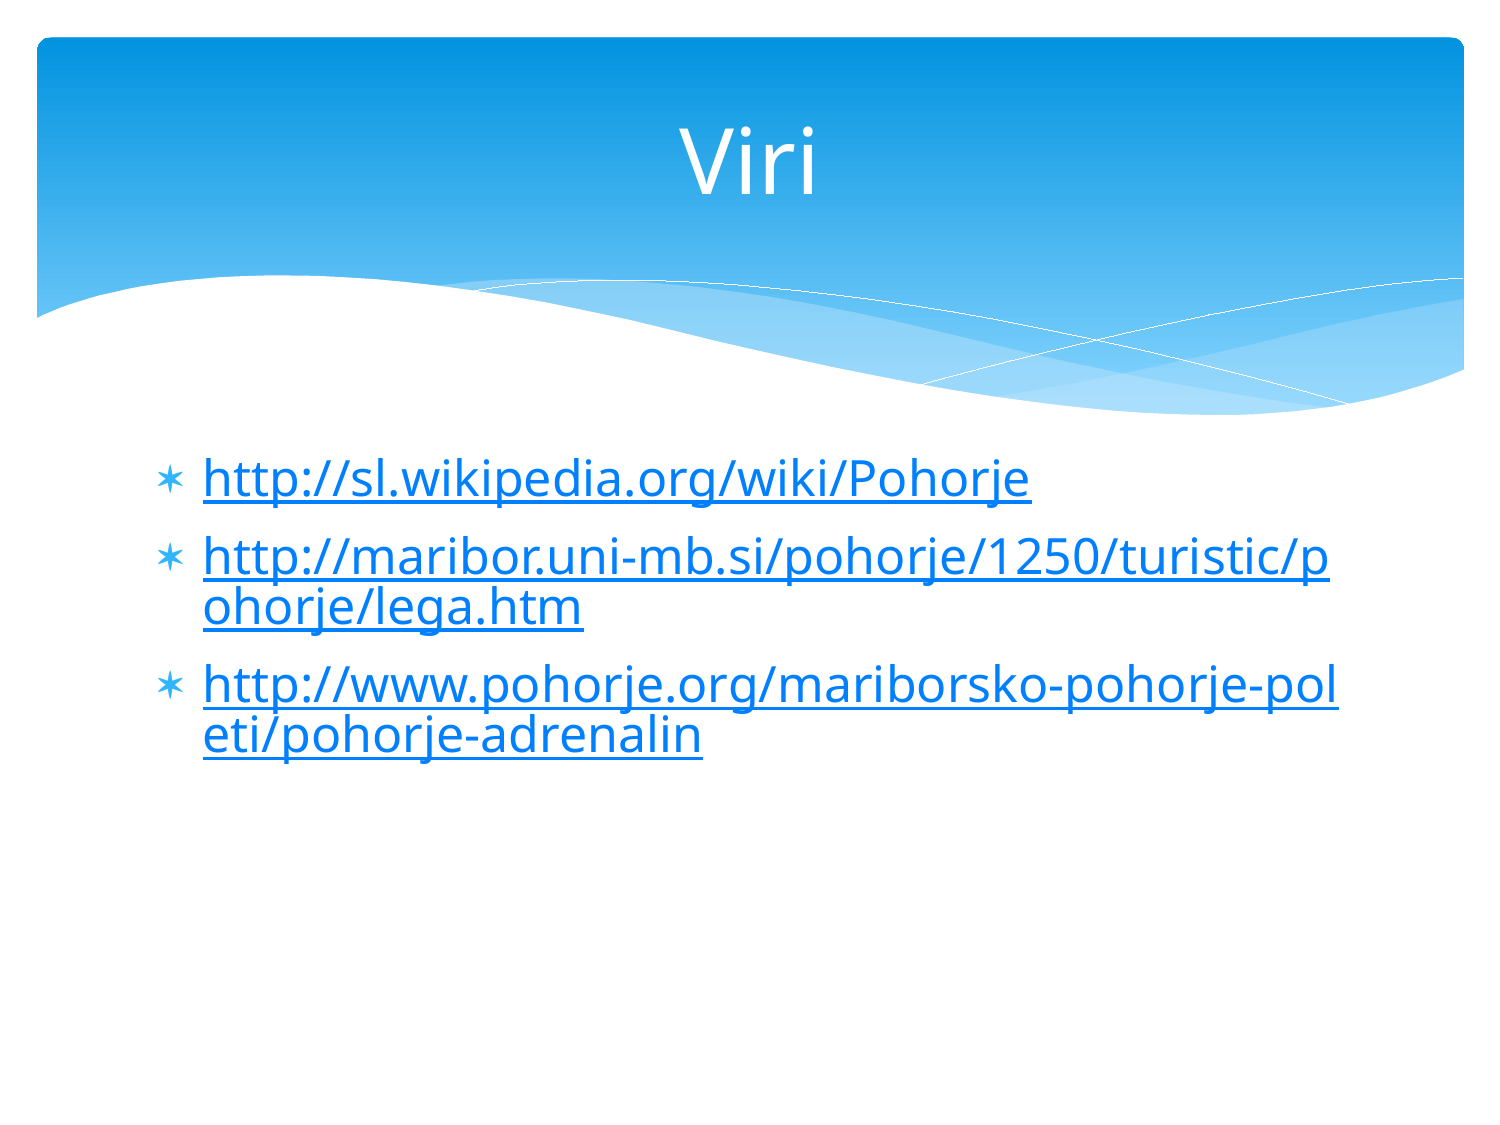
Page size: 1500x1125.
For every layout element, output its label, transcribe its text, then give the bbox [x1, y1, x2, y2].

title Viri [75, 55, 1425, 261]
list http://sl.wikipedia.org/wiki/Pohorje http://maribor.uni-mb.si/pohorje/1250/turistic/pohorje/lega.htm http://www.pohorje.org/mariborsko-pohorje-poleti/pohorje-adrenalin [142, 438, 1359, 1005]
